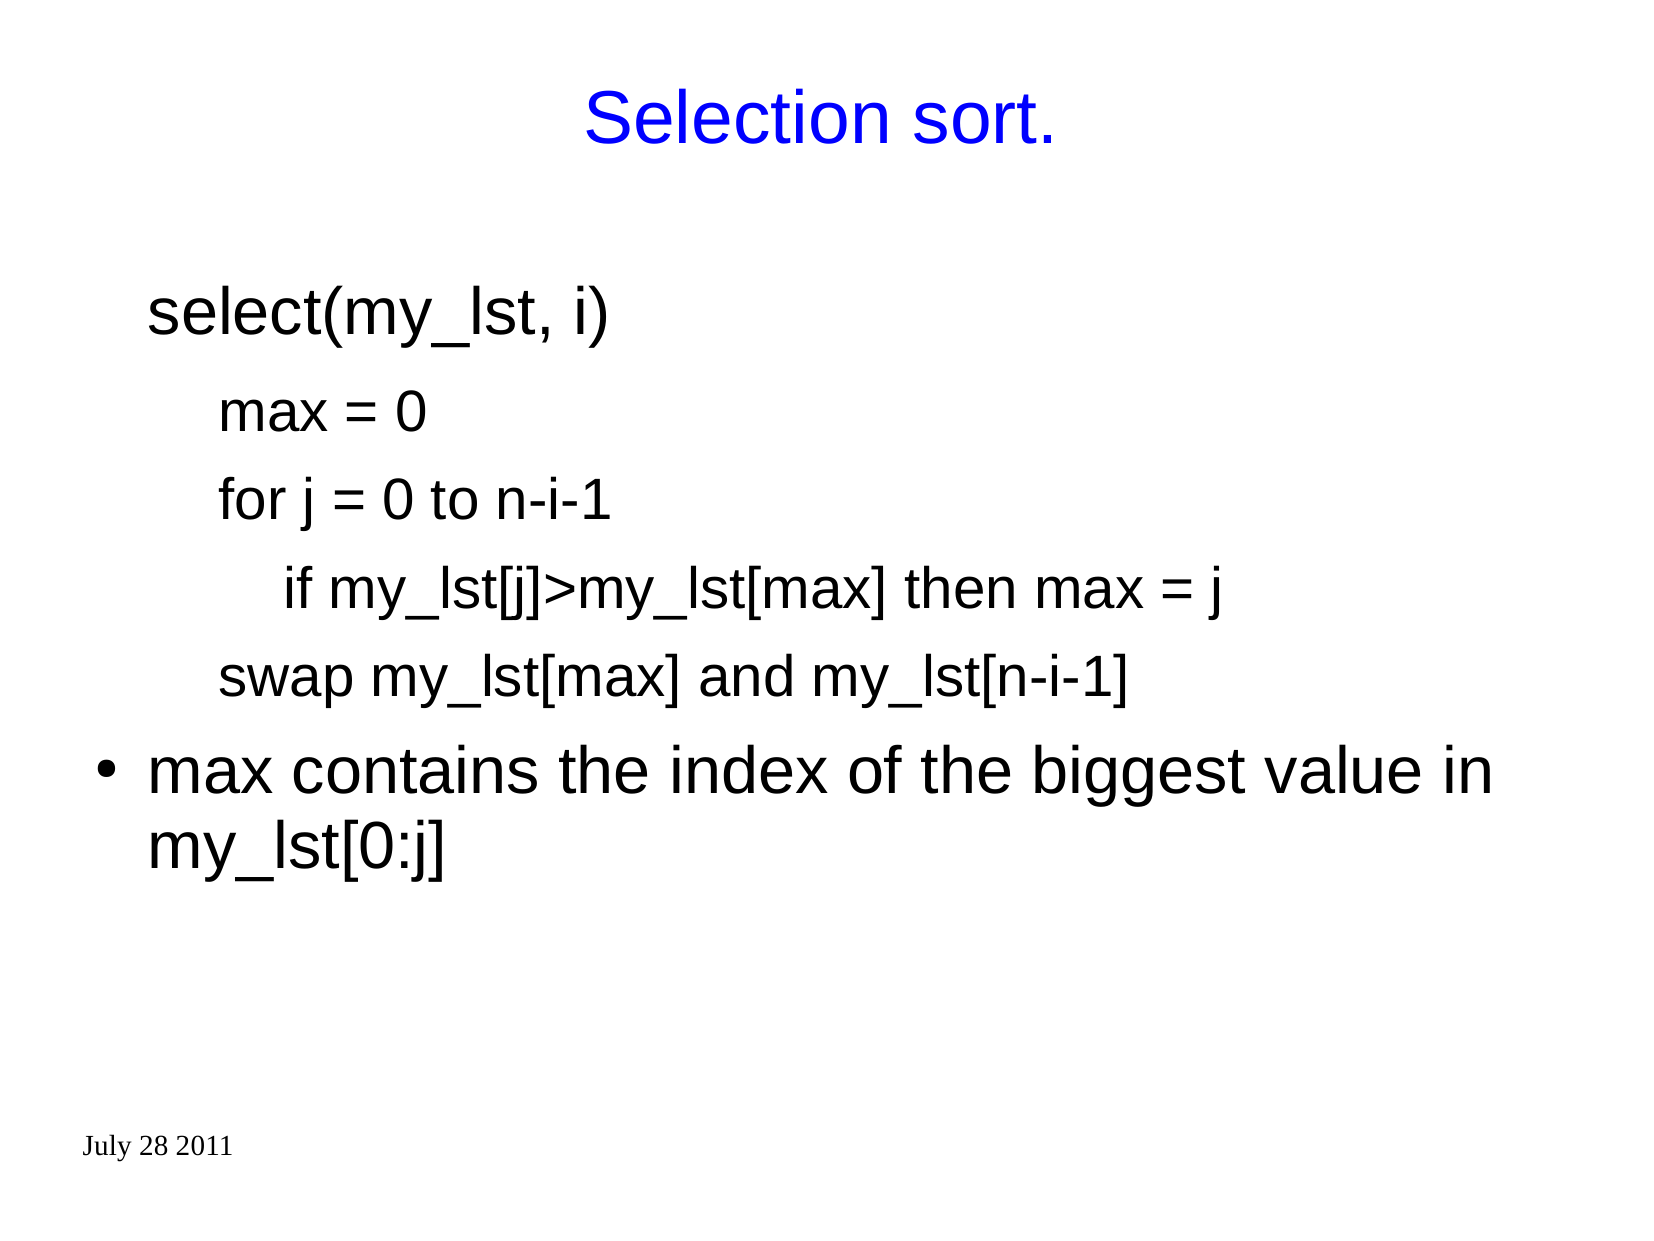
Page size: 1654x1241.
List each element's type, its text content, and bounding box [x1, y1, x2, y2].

list select(my_lst, i) max = 0 for j = 0 to n-i-1 if my_lst[j]>my_lst[max] then max = j swap my_lst[max] and my_lst[n-i-1] max contains the index of the biggest value in my_lst[0:j] [76, 274, 1565, 1093]
title Selection sort. [76, 58, 1565, 178]
